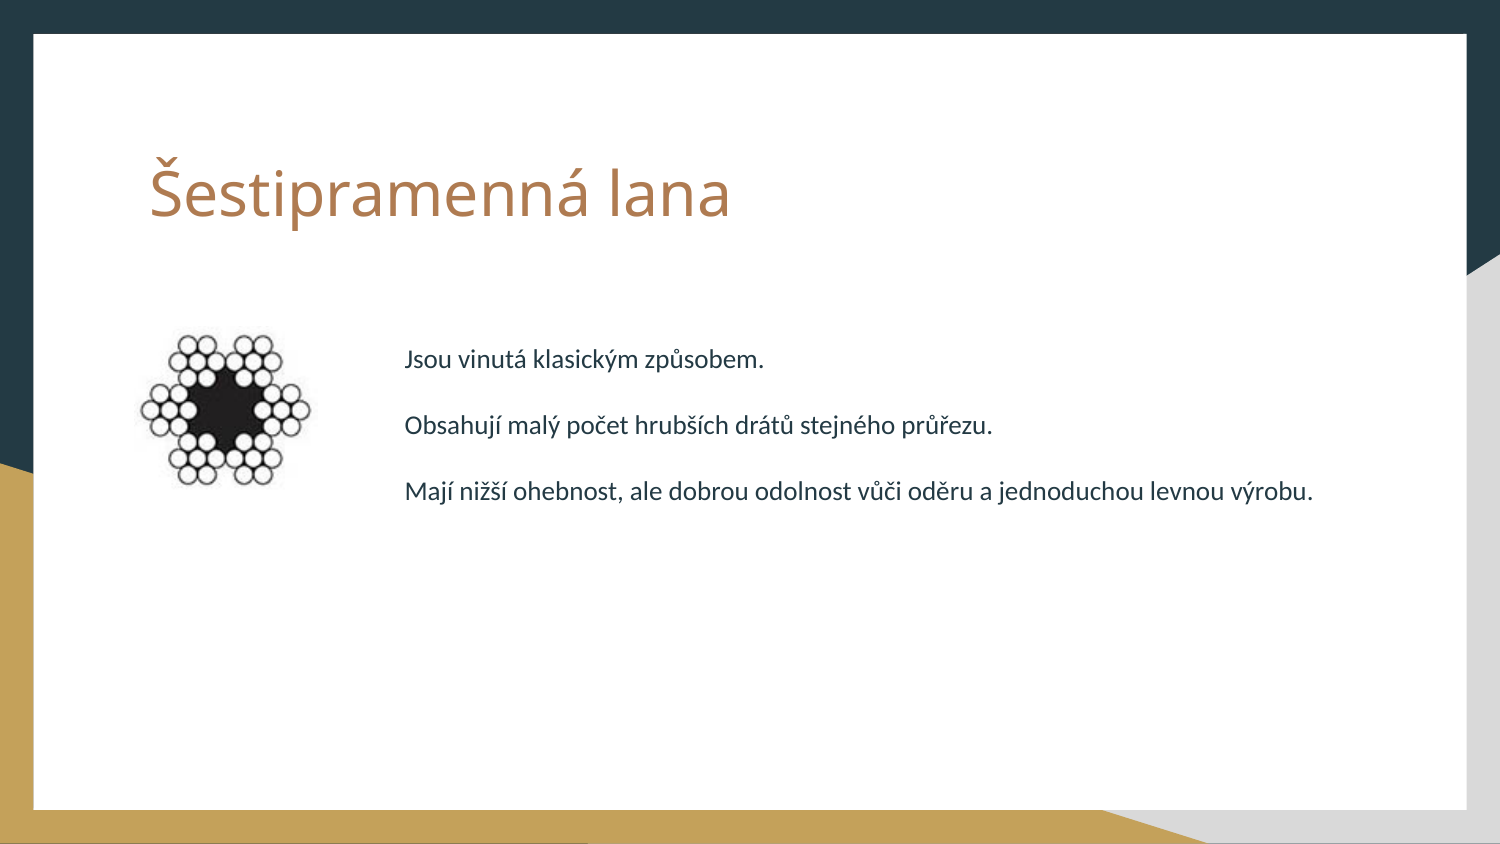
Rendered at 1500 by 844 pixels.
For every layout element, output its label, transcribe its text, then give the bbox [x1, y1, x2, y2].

title Šestipramenná lana [134, 138, 1366, 296]
picture [134, 326, 318, 496]
list Jsou vinutá klasickým způsobem. Obsahují malý počet hrubších drátů stejného průřezu. Mají nižší ohebnost, ale dobrou odolnost vůči oděru a jednoduchou levnou výrobu. [389, 326, 1366, 729]
